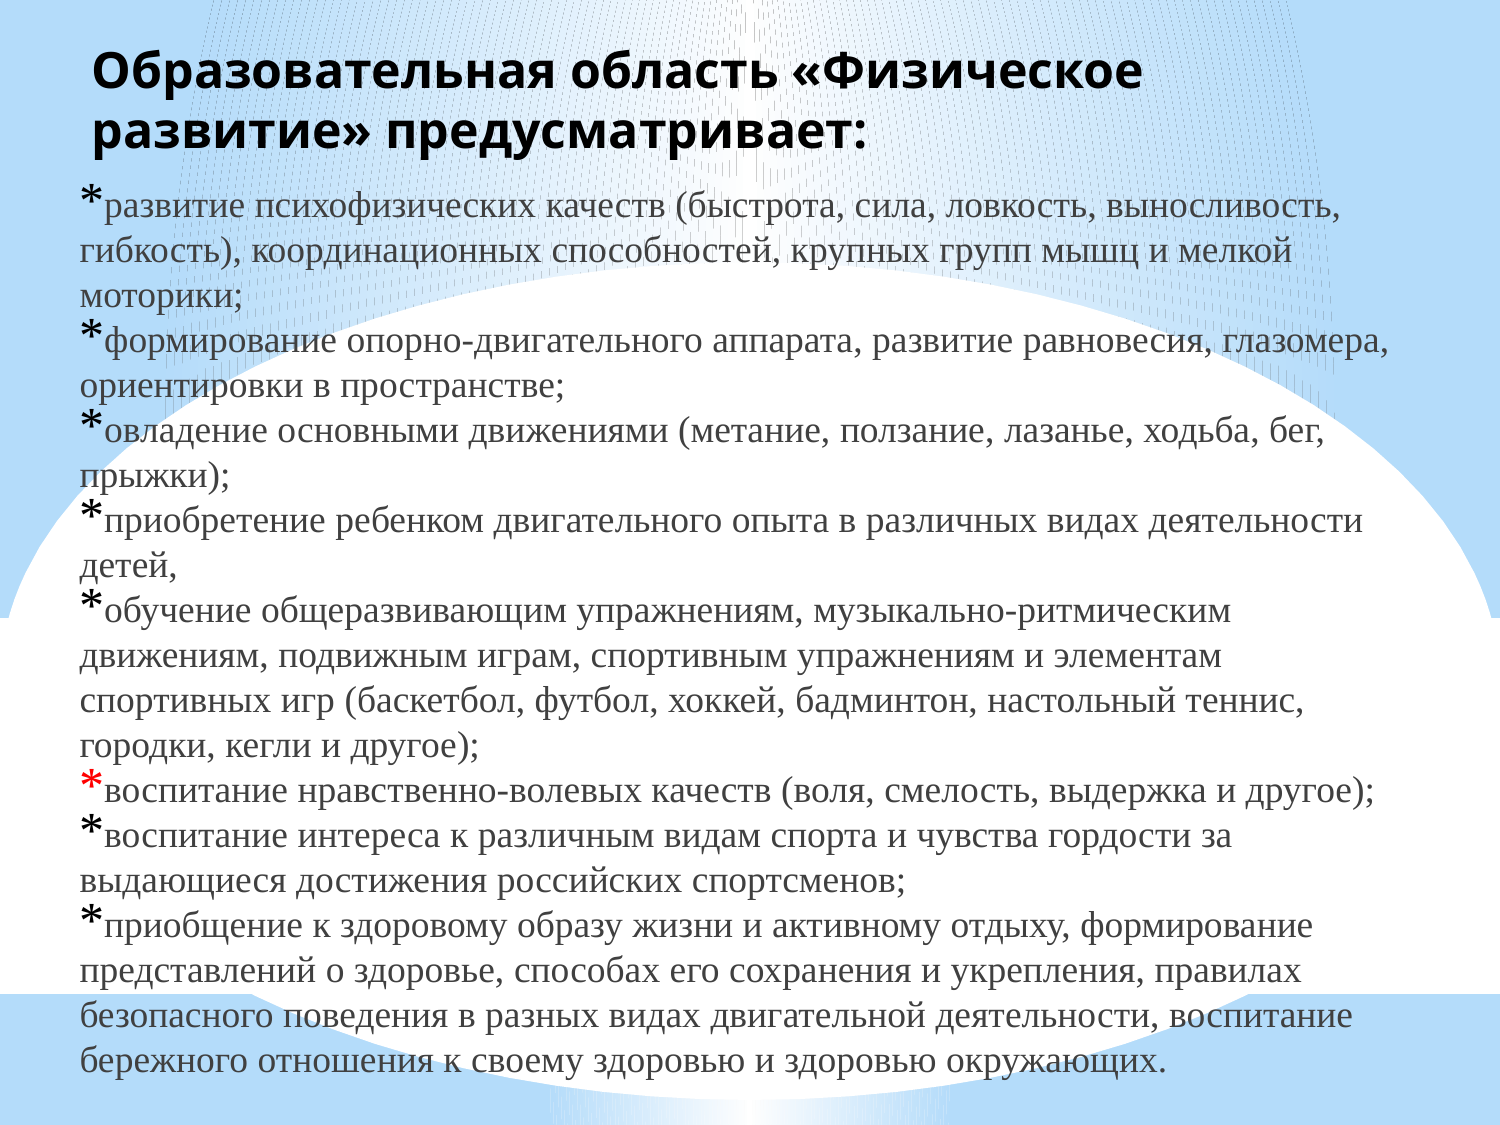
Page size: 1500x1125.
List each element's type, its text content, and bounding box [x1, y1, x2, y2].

title Образовательная область «Физическое развитие» предусматривает: [76, 30, 1427, 161]
list развитие психофизических качеств (быстрота, сила, ловкость, выносливость, гибкость), координационных способностей, крупных групп мышц и мелкой моторики; формирование опорно-двигательного аппарата, развитие равновесия, глазомера, ориентировки в пространстве; овладение основными движениями (метание, ползание, лазанье, ходьба, бег, прыжки); приобретение ребенком двигательного опыта в различных видах деятельности детей, обучение общеразвивающим упражнениям, музыкально-ритмическим движениям, подвижным играм, спортивным упражнениям и элементам спортивных игр (баскетбол, футбол, хоккей, бадминтон, настольный теннис, городки, кегли и другое); воспитание нравственно-волевых качеств (воля, смелость, выдержка и другое); воспитание интереса к различным видам спорта и чувства гордости за выдающиеся достижения российских спортсменов; приобщение к здоровому образу жизни и активному отдыху, формирование представлений о здоровье, способах его сохранения и укрепления, правилах безопасного поведения в разных видах двигательной деятельности, воспитание бережного отношения к своему здоровью и здоровью окружающих. [64, 172, 1439, 1094]
